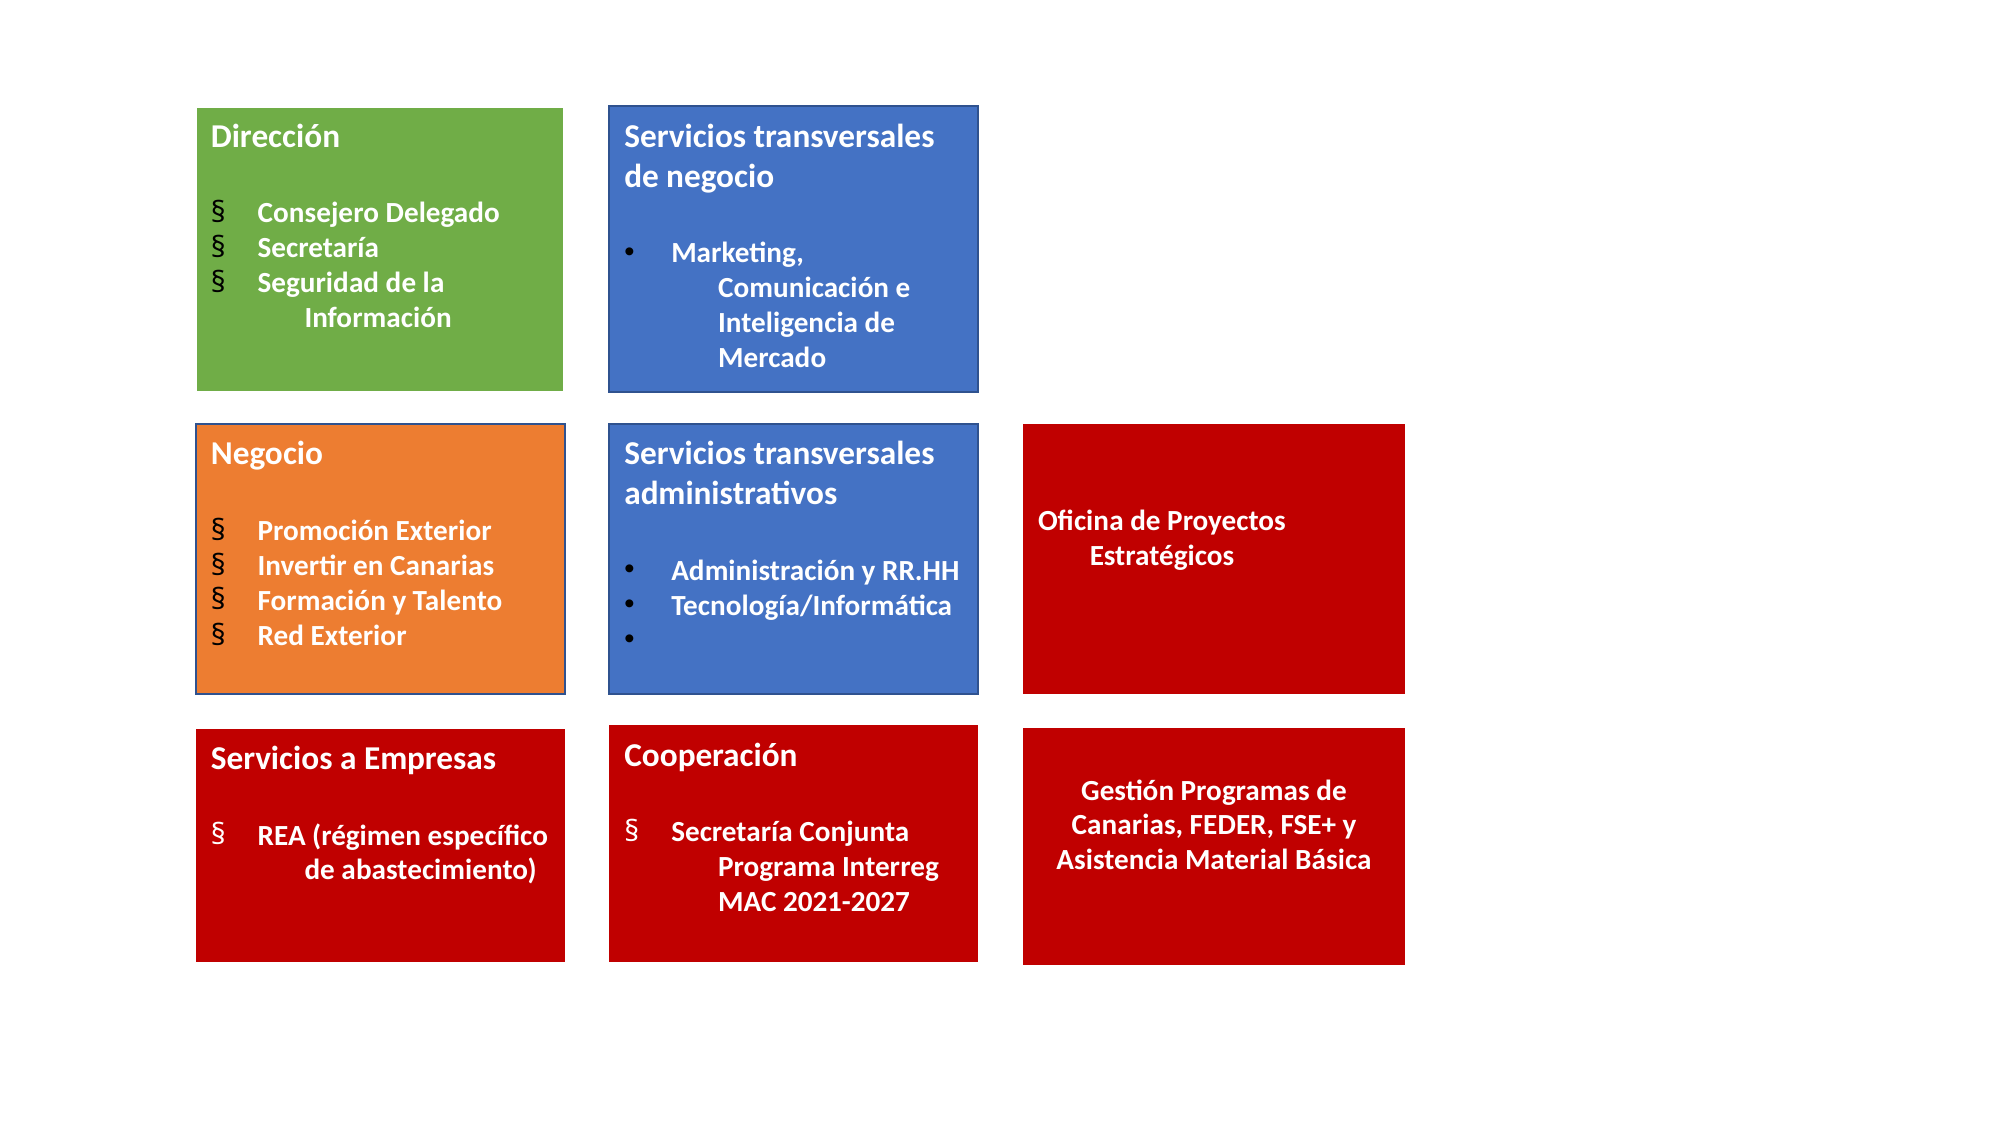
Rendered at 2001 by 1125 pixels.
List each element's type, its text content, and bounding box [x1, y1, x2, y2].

text_box Cooperación Secretaría Conjunta Programa Interreg MAC 2021-2027 [609, 725, 978, 962]
text_box Servicios transversales de negocio Marketing, Comunicación e Inteligencia de Mercado [609, 106, 978, 392]
text_box Oficina de Proyectos Estratégicos [1023, 424, 1405, 694]
text_box Servicios a Empresas REA (régimen específico de abastecimiento) [196, 729, 565, 962]
text_box Gestión Programas de Canarias, FEDER, FSE+ y Asistencia Material Básica [1023, 728, 1405, 965]
text_box Negocio Promoción Exterior Invertir en Canarias Formación y Talento Red Exterior [196, 424, 565, 694]
text_box Dirección Consejero Delegado Secretaría Seguridad de la Información [196, 106, 565, 392]
text_box Servicios transversales administrativos Administración y RR.HH Tecnología/Informática [609, 424, 978, 694]
